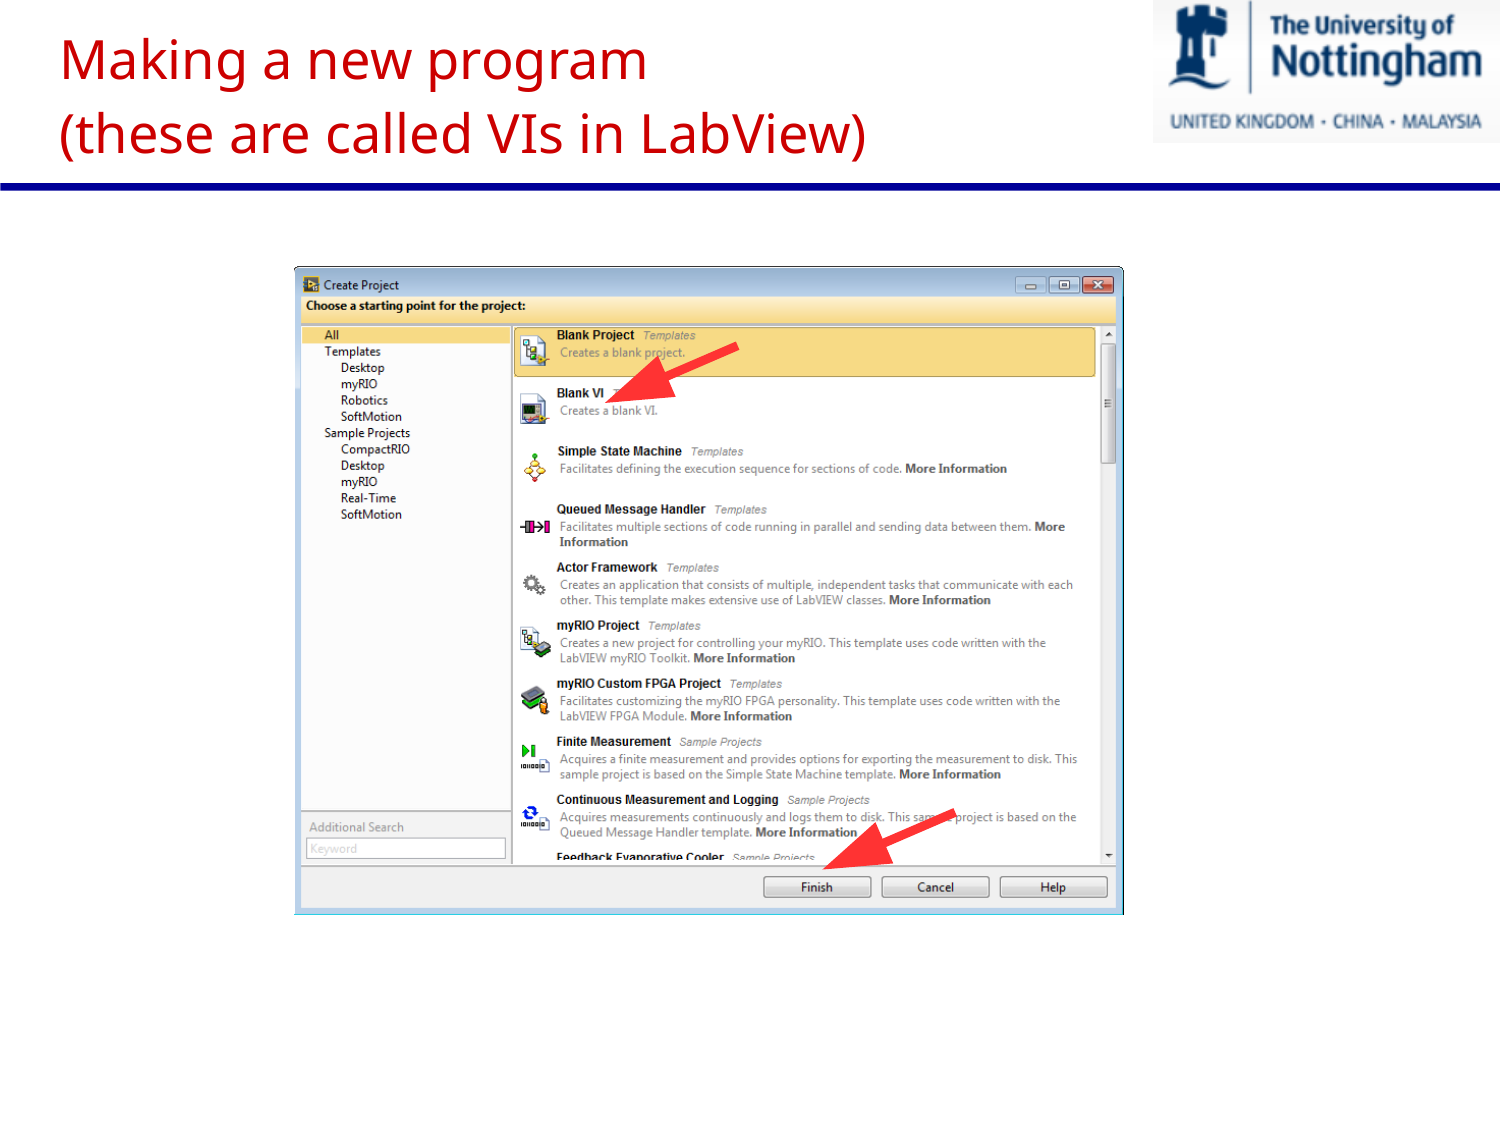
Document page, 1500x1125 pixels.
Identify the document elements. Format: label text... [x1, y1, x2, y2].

picture [1153, 0, 1500, 143]
picture [294, 266, 1124, 915]
title Making a new program (these are called VIs in LabView) [59, 32, 1297, 159]
